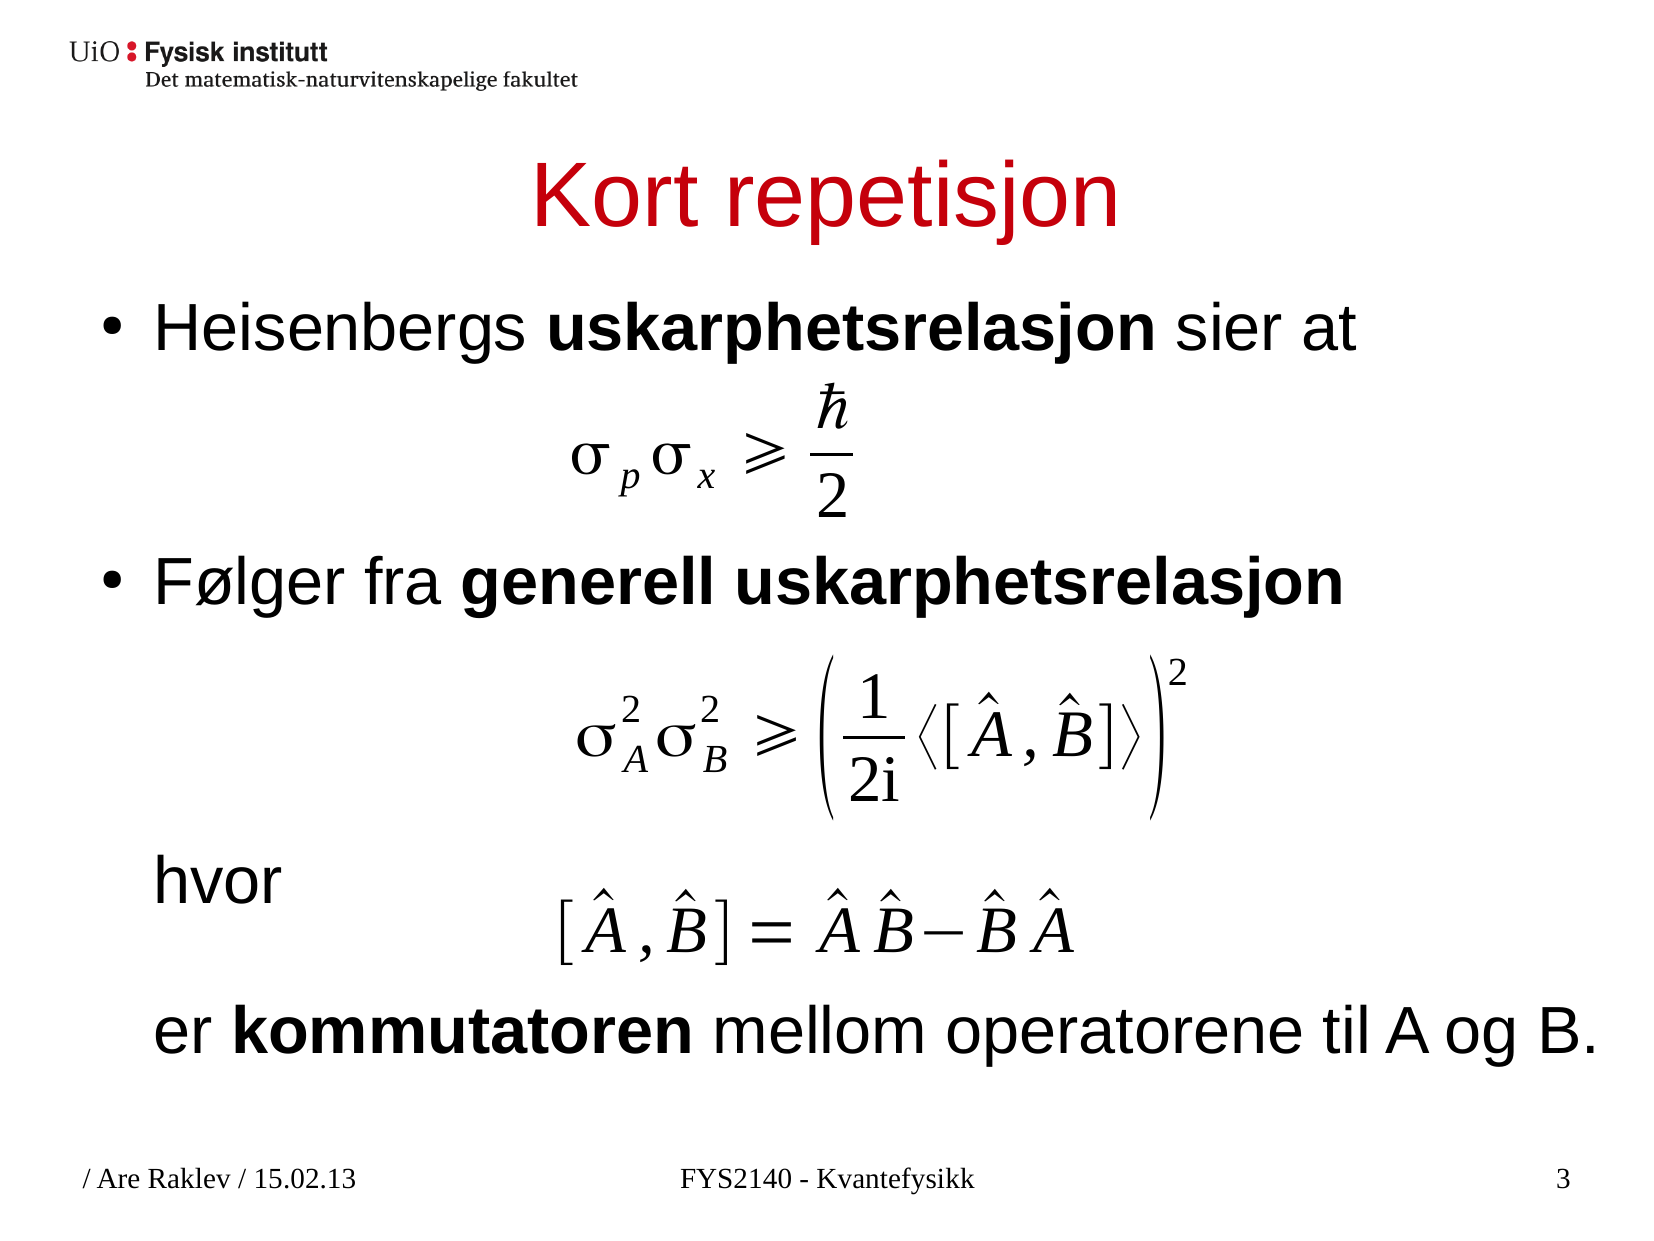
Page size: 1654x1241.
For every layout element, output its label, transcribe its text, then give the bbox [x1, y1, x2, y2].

list Heisenbergs uskarphetsrelasjon sier at Følger fra generell uskarphetsrelasjon hvor er kommutatoren mellom operatorene til A og B. [82, 290, 1613, 1126]
title Kort repetisjon [82, 90, 1571, 290]
chart [562, 367, 863, 533]
chart [568, 649, 1194, 825]
picture [68, 37, 581, 93]
chart [550, 885, 1080, 970]
